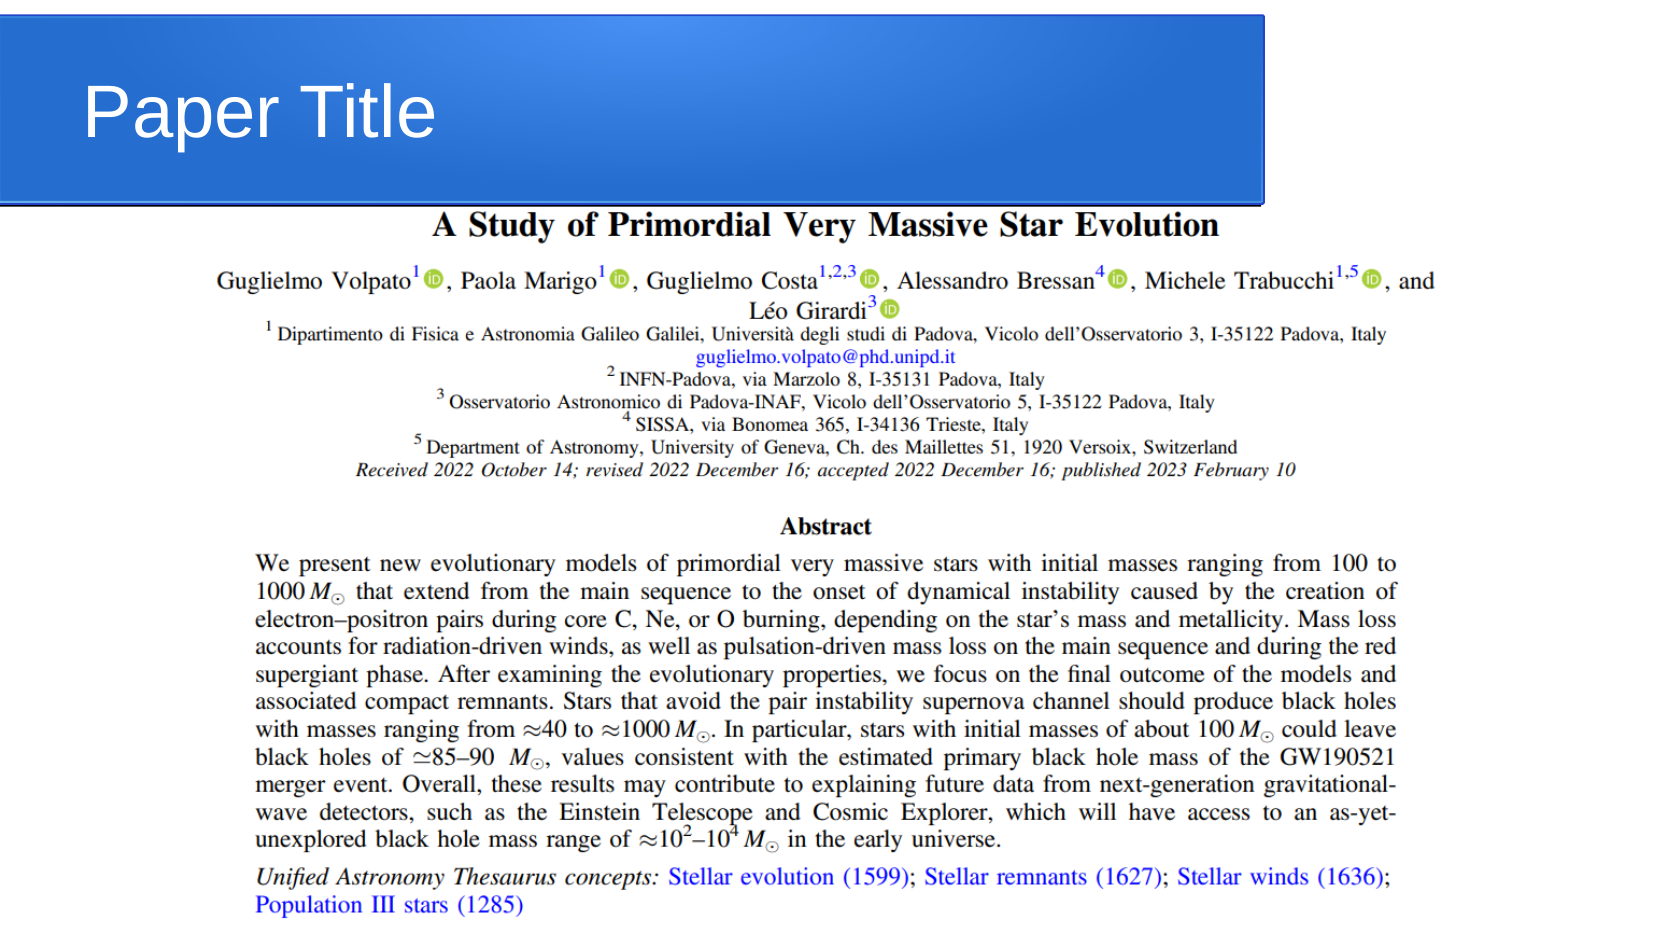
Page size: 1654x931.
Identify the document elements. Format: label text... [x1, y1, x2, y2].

title Paper Title [82, 35, 1235, 189]
picture [210, 209, 1441, 931]
